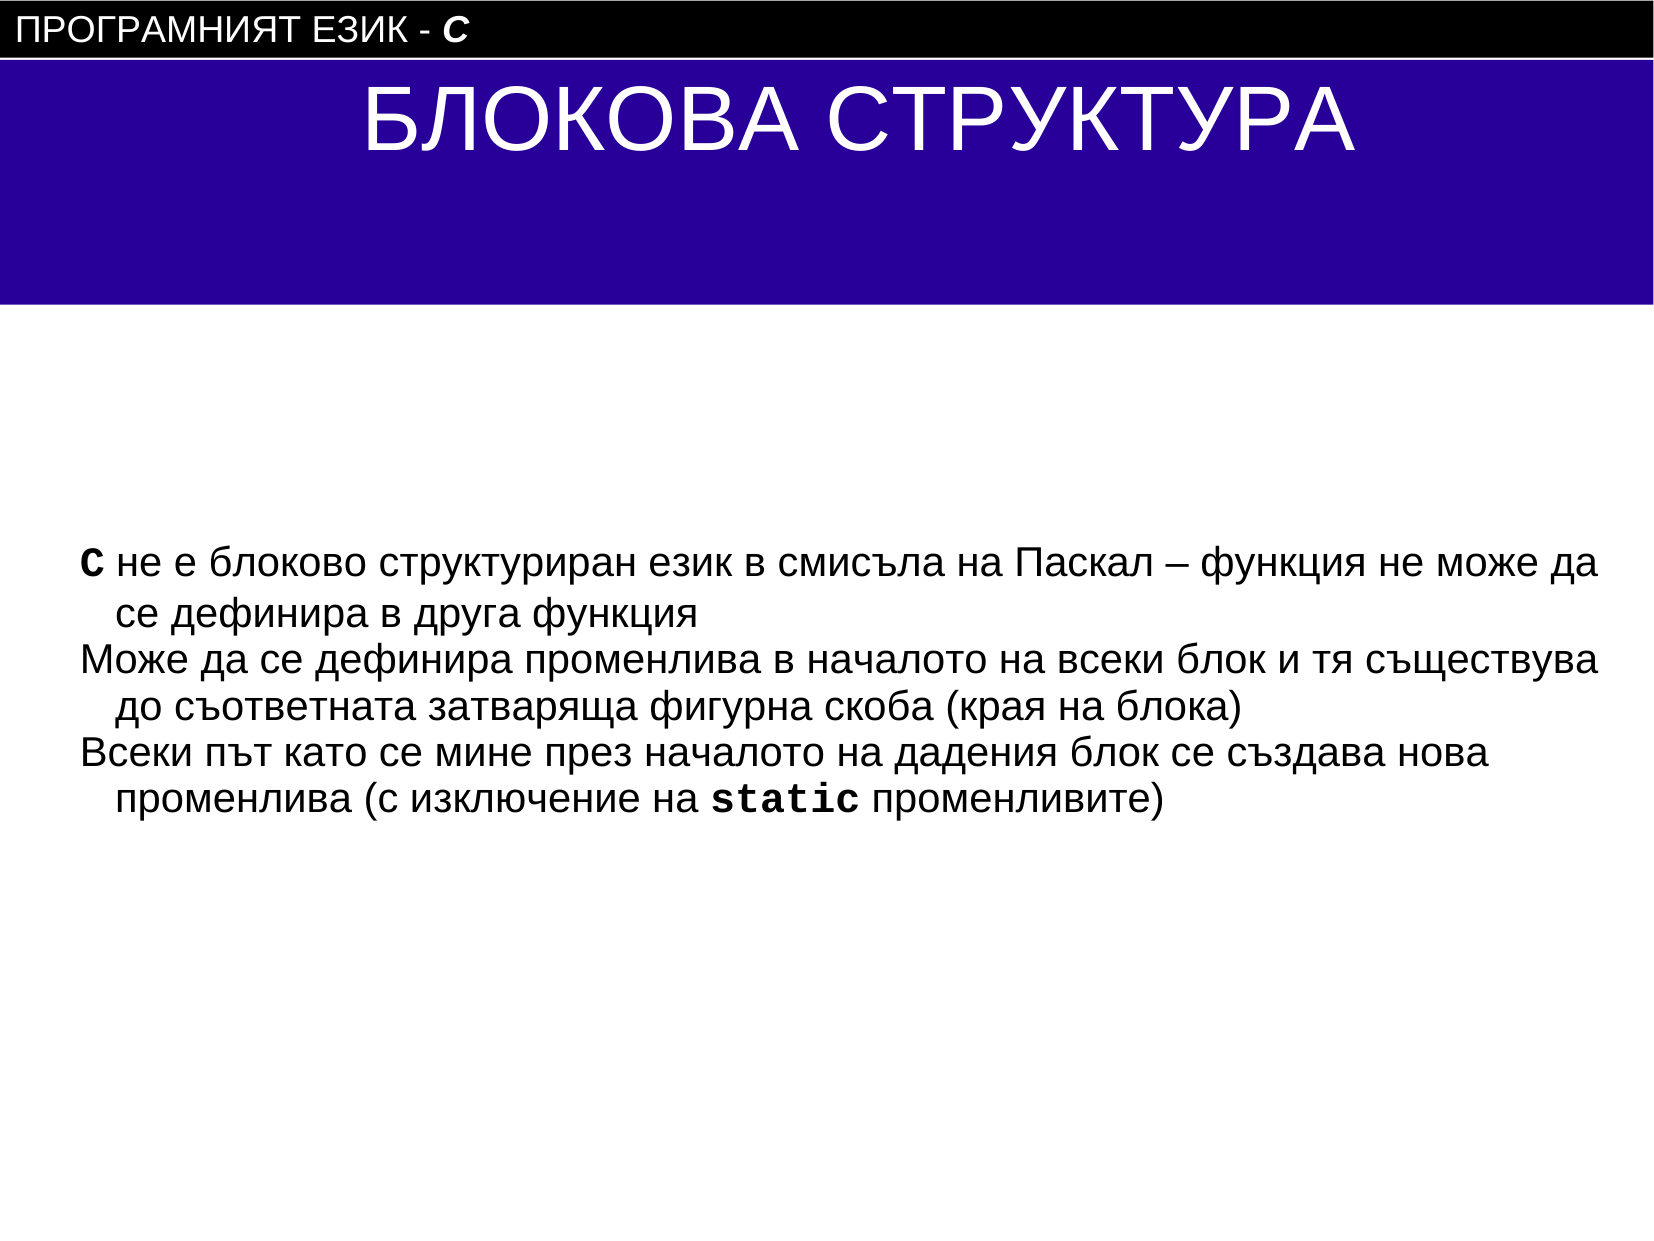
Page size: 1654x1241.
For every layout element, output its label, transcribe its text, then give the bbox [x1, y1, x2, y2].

text_box ПРОГРАМНИЯT ЕЗИК - С [0, 0, 1654, 58]
text_box БЛОКОВА СТРУКТУРА [0, 59, 1654, 305]
text_box C не е блоково структуриран език в смисъла на Паскал – функция не може да се дефинира в друга функция Може да се дефинира променлива в началото на всеки блок и тя съществува до съответната затваряща фигурна скоба (края на блока) Всеки път като се мине през началото на дадения блок се създава нова променлива (с изключение на static променливите) [29, 531, 1625, 833]
